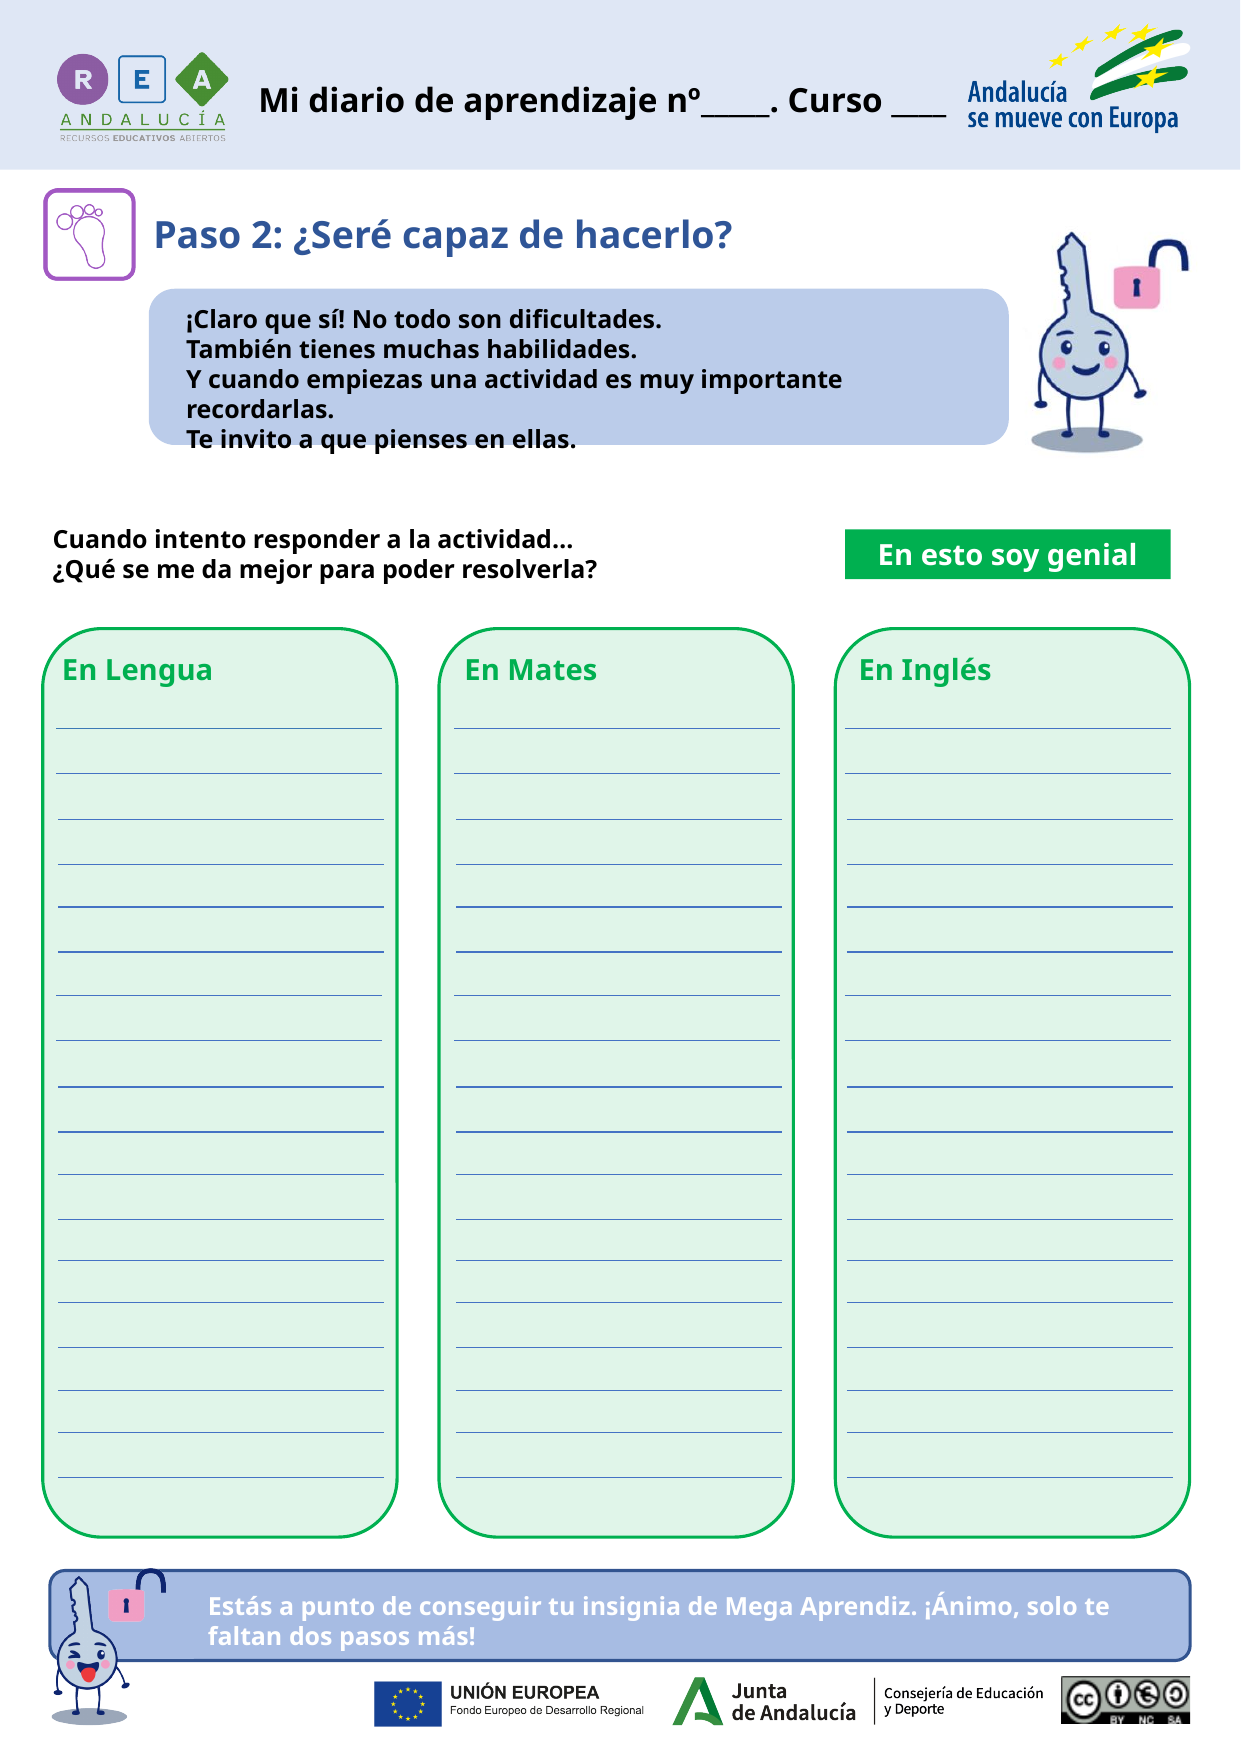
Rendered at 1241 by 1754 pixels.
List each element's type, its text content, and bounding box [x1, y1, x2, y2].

text_box En Mates [449, 643, 613, 694]
text_box [148, 288, 1000, 445]
picture [353, 1652, 1191, 1740]
picture [11, 1553, 193, 1735]
text_box ¡Claro que sí! No todo son dificultades. También tienes muchas habilidades. Y cuando empiezas una actividad es muy importante recordarlas. Te invito a que pienses en ellas. [171, 295, 1009, 461]
text_box En Lengua [47, 643, 229, 694]
text_box Estás a punto de conseguir tu insignia de Mega Aprendiz. ¡Ánimo, solo te faltan dos pasos más! [192, 1583, 1167, 1640]
picture [43, 47, 242, 146]
text_box [0, 0, 1241, 170]
text_box [835, 628, 1190, 1538]
text_box [193, 1570, 1191, 1661]
text_box En esto soy genial [845, 529, 1171, 580]
picture [961, 21, 1197, 139]
text_box Cuando intento responder a la actividad… ¿Qué se me da mejor para poder resolverla? [37, 516, 613, 591]
text_box Paso 2: ¿Seré capaz de hacerlo? [138, 204, 749, 264]
text_box [42, 628, 398, 1538]
picture [43, 188, 136, 281]
text_box [438, 628, 794, 1538]
picture [998, 192, 1211, 470]
text_box En Inglés [843, 643, 1007, 694]
text_box Mi diario de aprendizaje nº_____. Curso ____ [243, 71, 961, 127]
